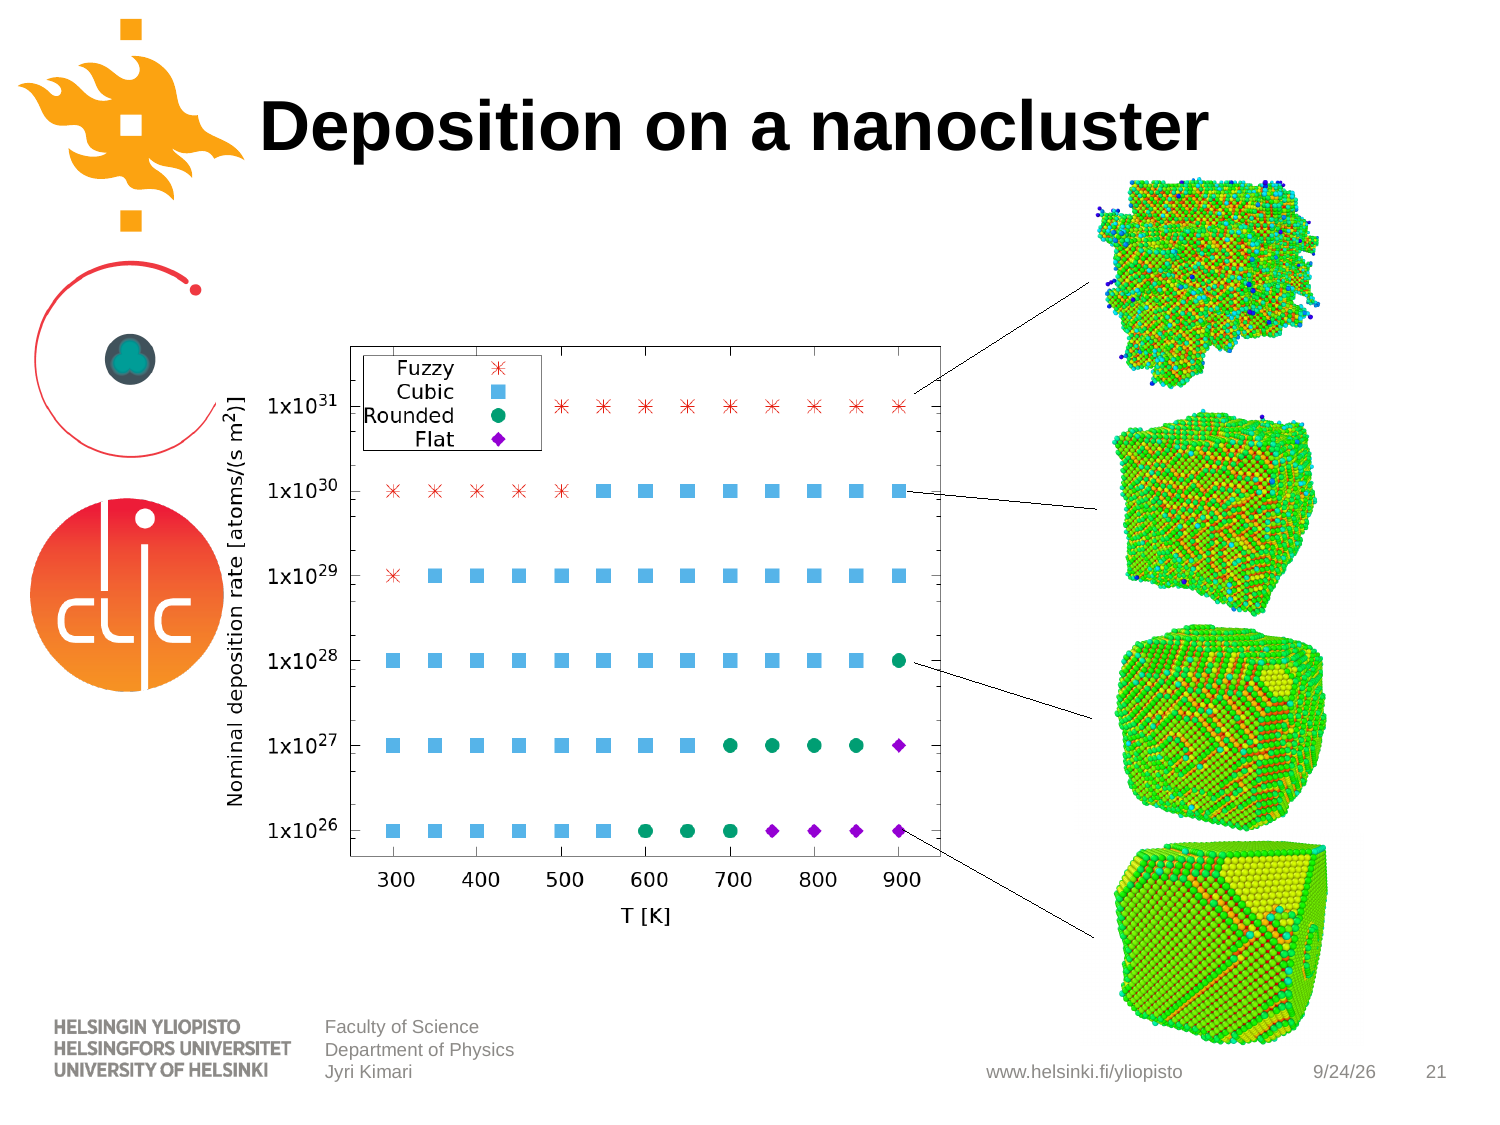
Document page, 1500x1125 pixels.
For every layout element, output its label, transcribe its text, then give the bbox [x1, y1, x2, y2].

slide_number 10 [1376, 1011, 1447, 1083]
picture [1074, 620, 1364, 1046]
picture [1070, 176, 1354, 390]
slide_number 11/14/18 [1230, 1011, 1376, 1083]
picture [0, 255, 979, 931]
picture [1071, 403, 1356, 617]
footer Faculty of Science Department of Physics Jyri Kimari [324, 1011, 750, 1083]
picture [53, 1017, 292, 1079]
title Deposition on a nanocluster [259, 30, 1447, 214]
